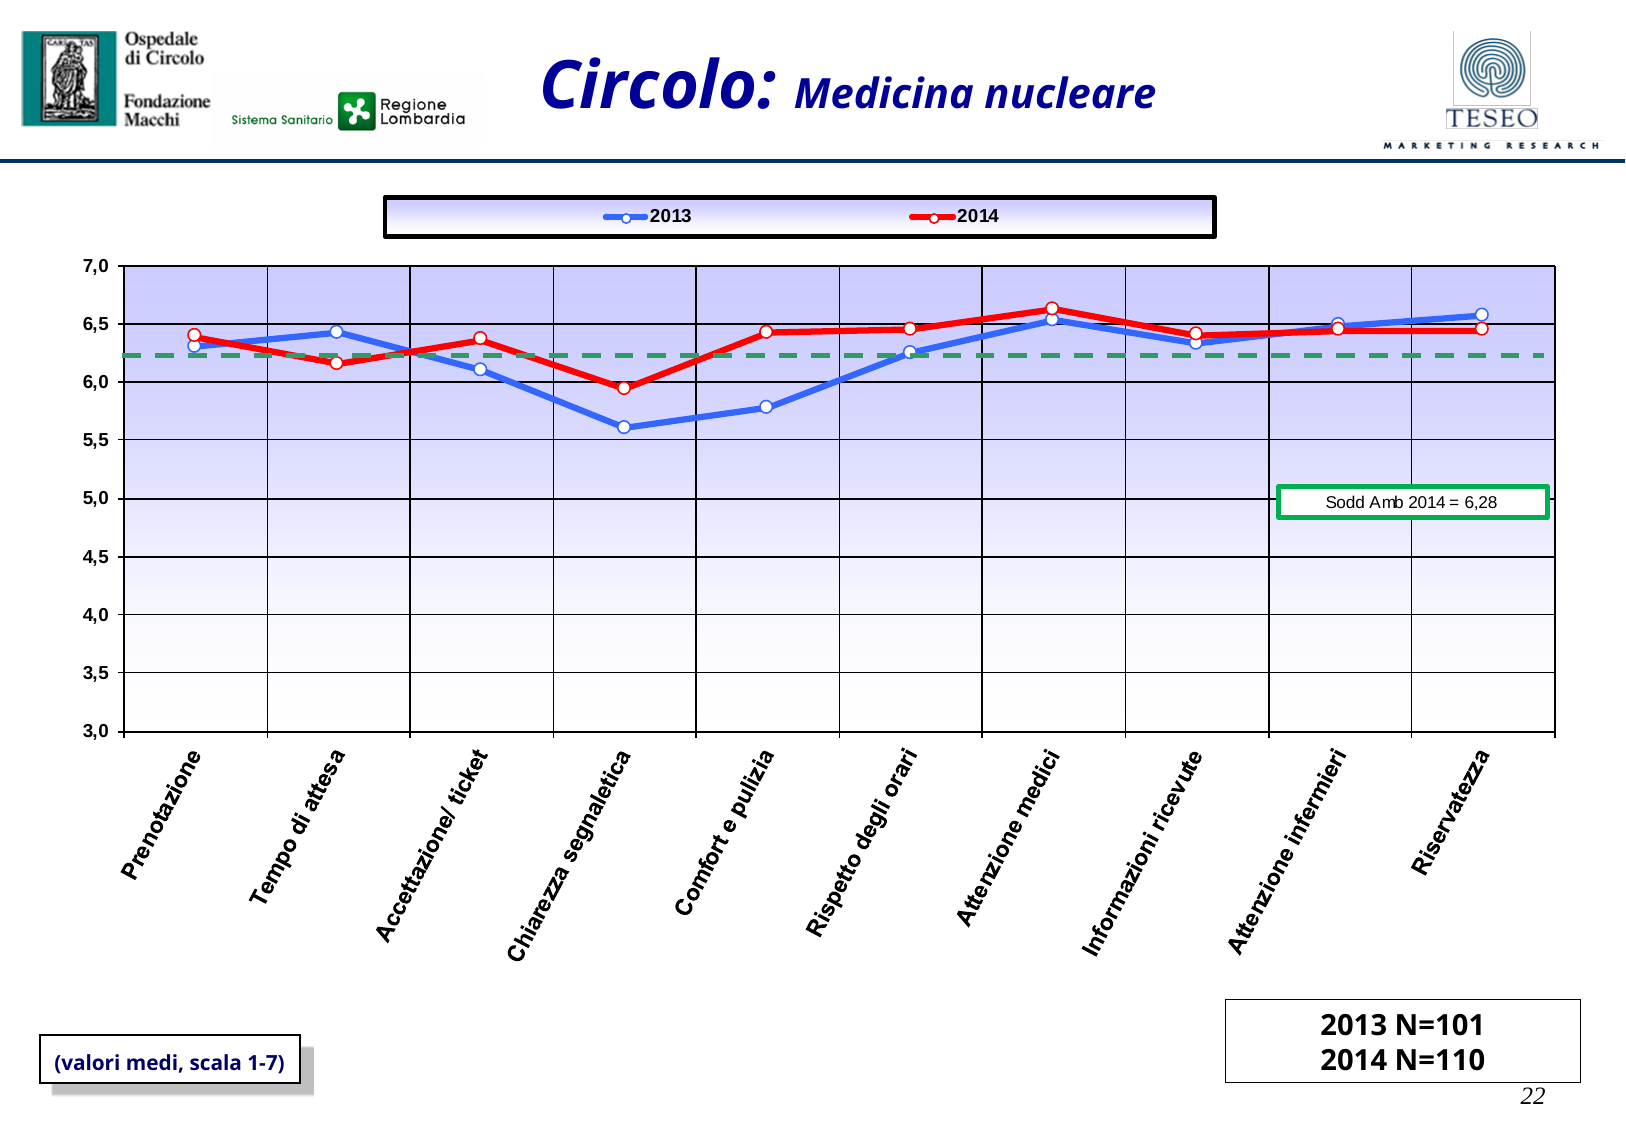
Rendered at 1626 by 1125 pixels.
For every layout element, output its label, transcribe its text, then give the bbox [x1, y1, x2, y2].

text_box 2013 N=101 2014 N=110 [1225, 999, 1581, 1083]
picture [21, 31, 483, 149]
text_box (valori medi, scala 1-7) [39, 1034, 300, 1083]
text_box Circolo: Medicina nucleare [304, 18, 1392, 144]
picture [1381, 31, 1604, 149]
picture [51, 184, 1569, 1125]
